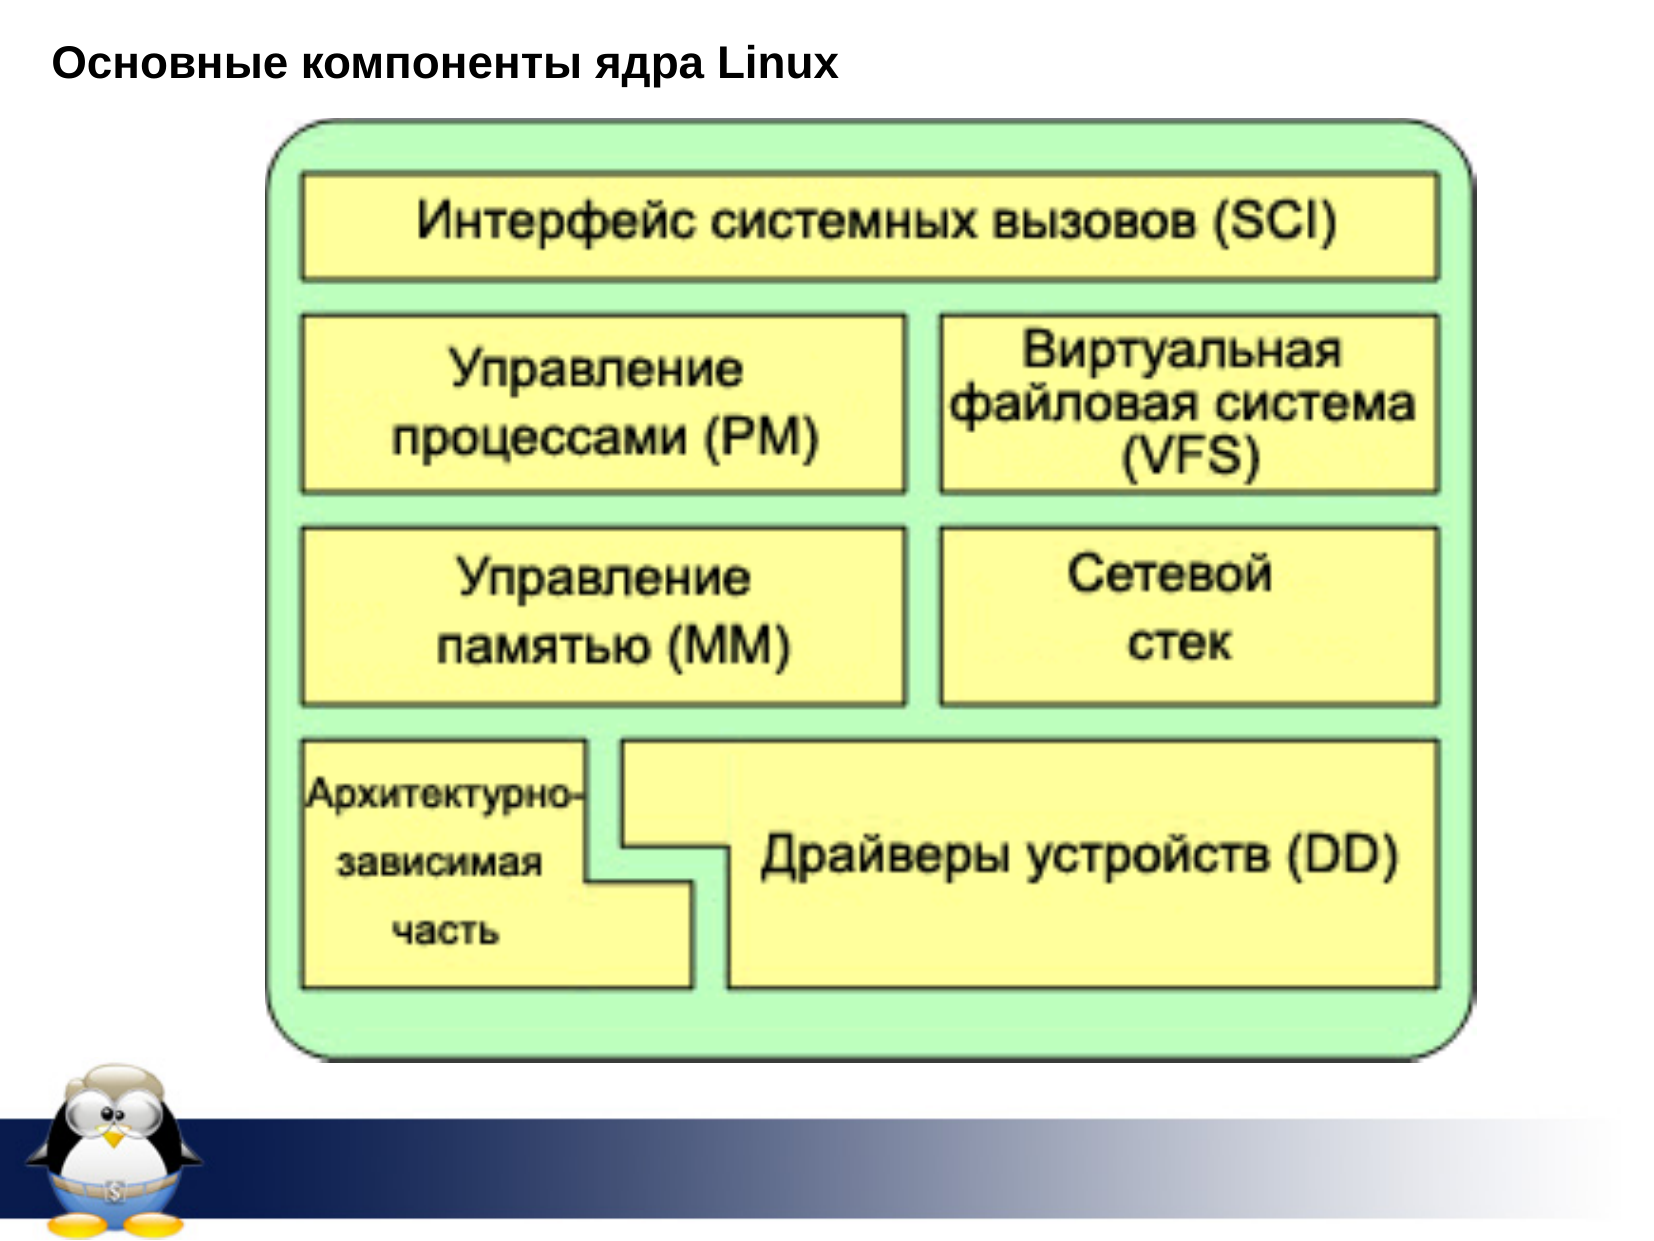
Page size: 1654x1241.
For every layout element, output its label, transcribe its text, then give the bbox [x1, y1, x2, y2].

text_box Основные компоненты ядра Linux [36, 29, 855, 97]
picture [0, 118, 1654, 1241]
